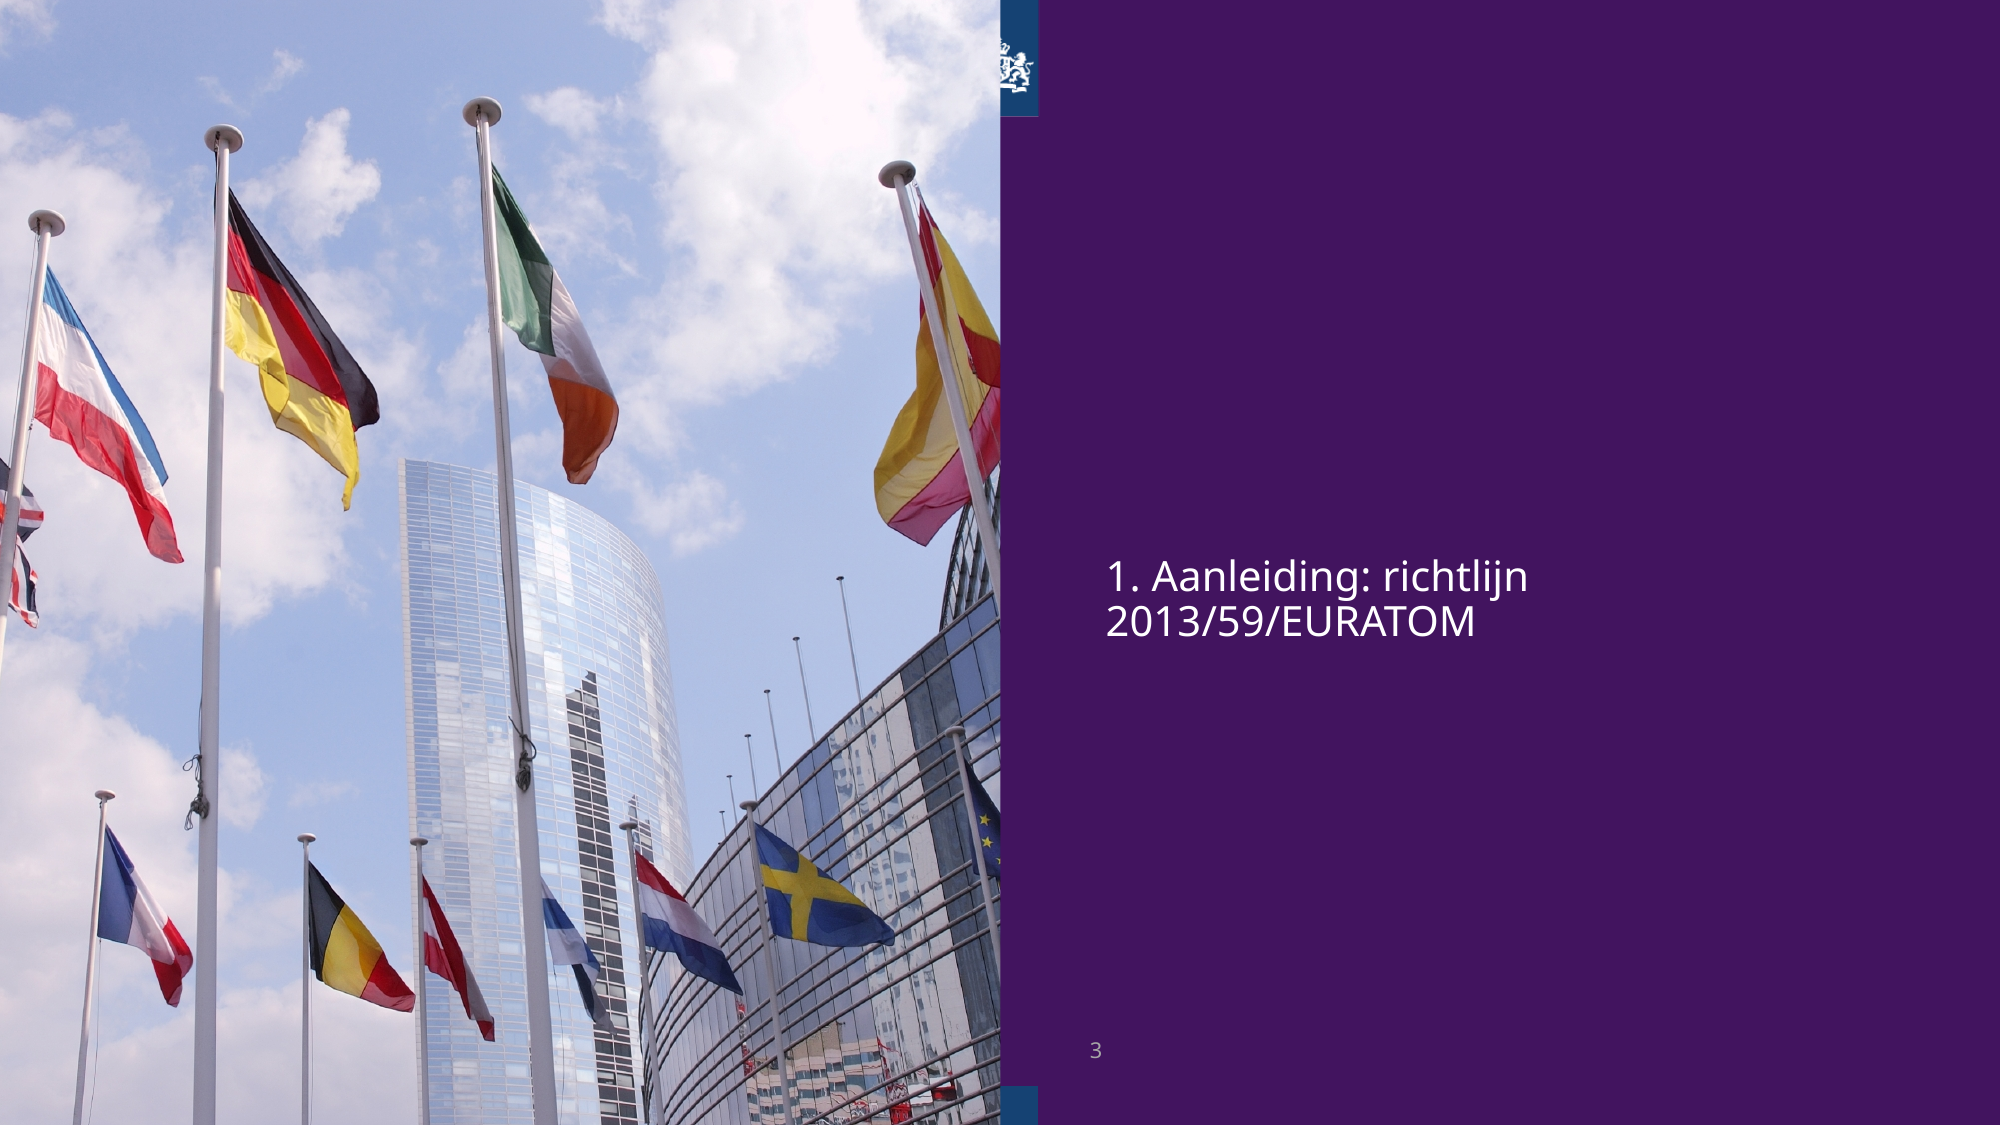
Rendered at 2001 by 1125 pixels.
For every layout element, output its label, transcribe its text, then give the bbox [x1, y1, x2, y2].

title 1. Aanleiding: richtlijn 2013/59/EURATOM [1090, 547, 1912, 703]
text_box [1074, 1020, 1897, 1074]
picture [0, 0, 1001, 1125]
